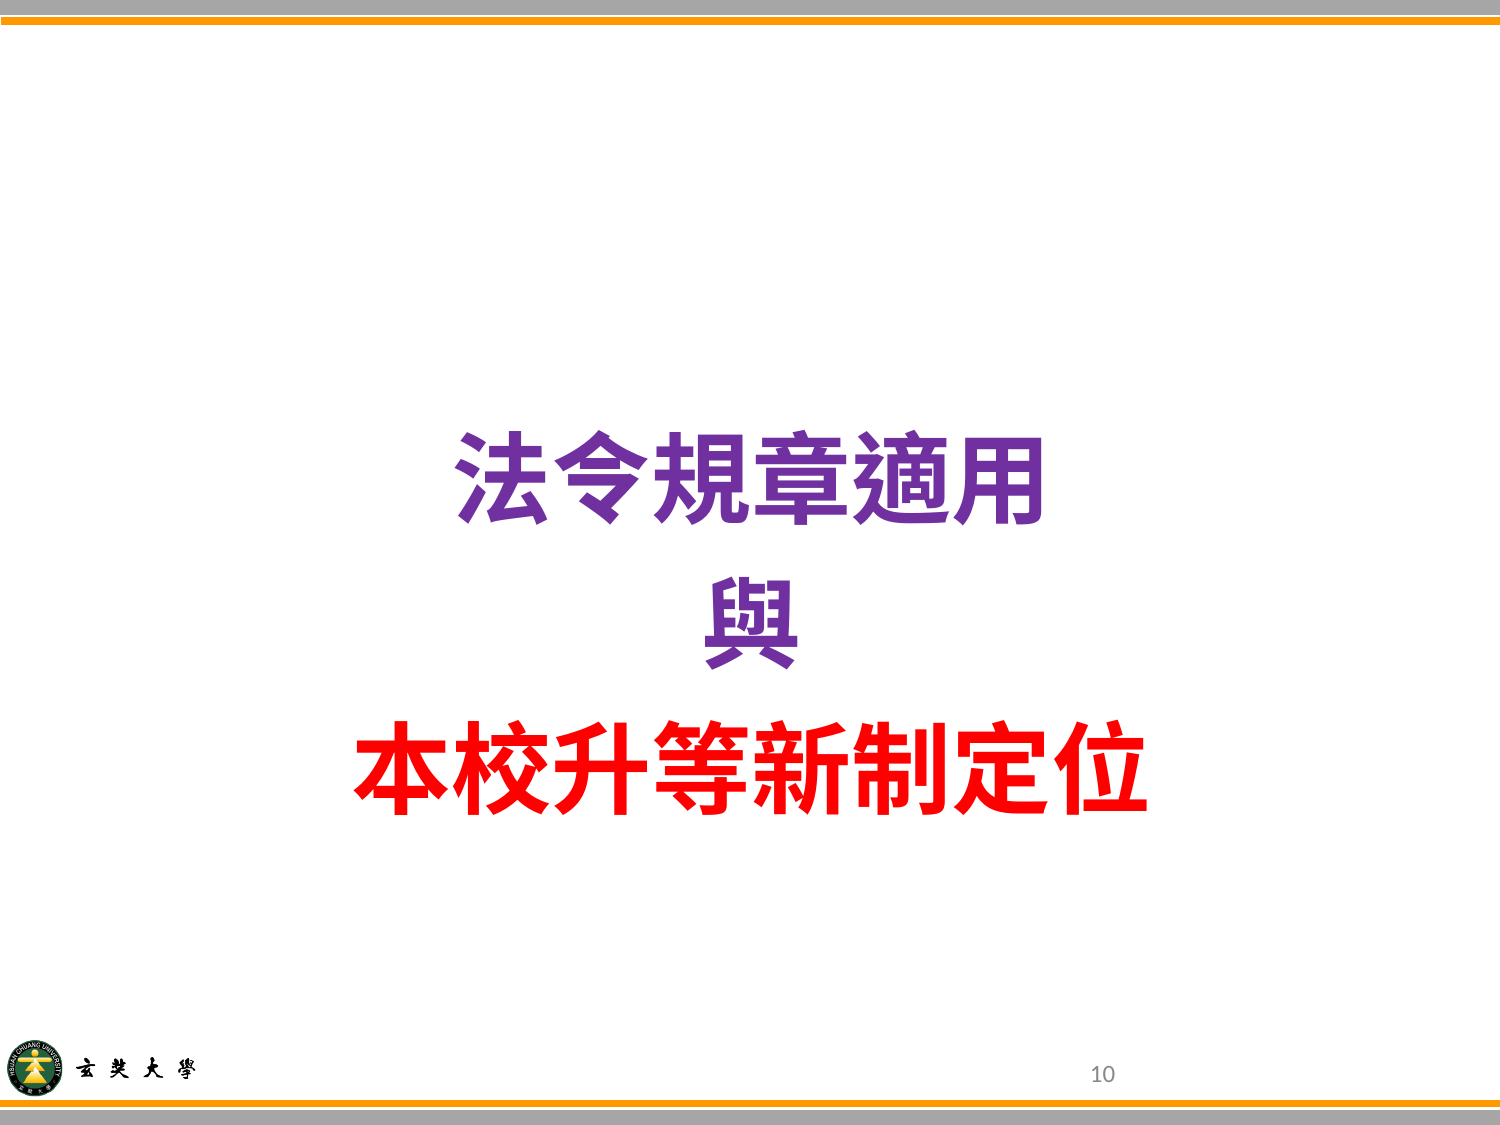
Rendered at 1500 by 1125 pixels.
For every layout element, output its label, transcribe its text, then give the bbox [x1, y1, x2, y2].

text_box 10 [1074, 1042, 1426, 1103]
list 法令規章適用 與 本校升等新制定位 [76, 408, 1427, 917]
